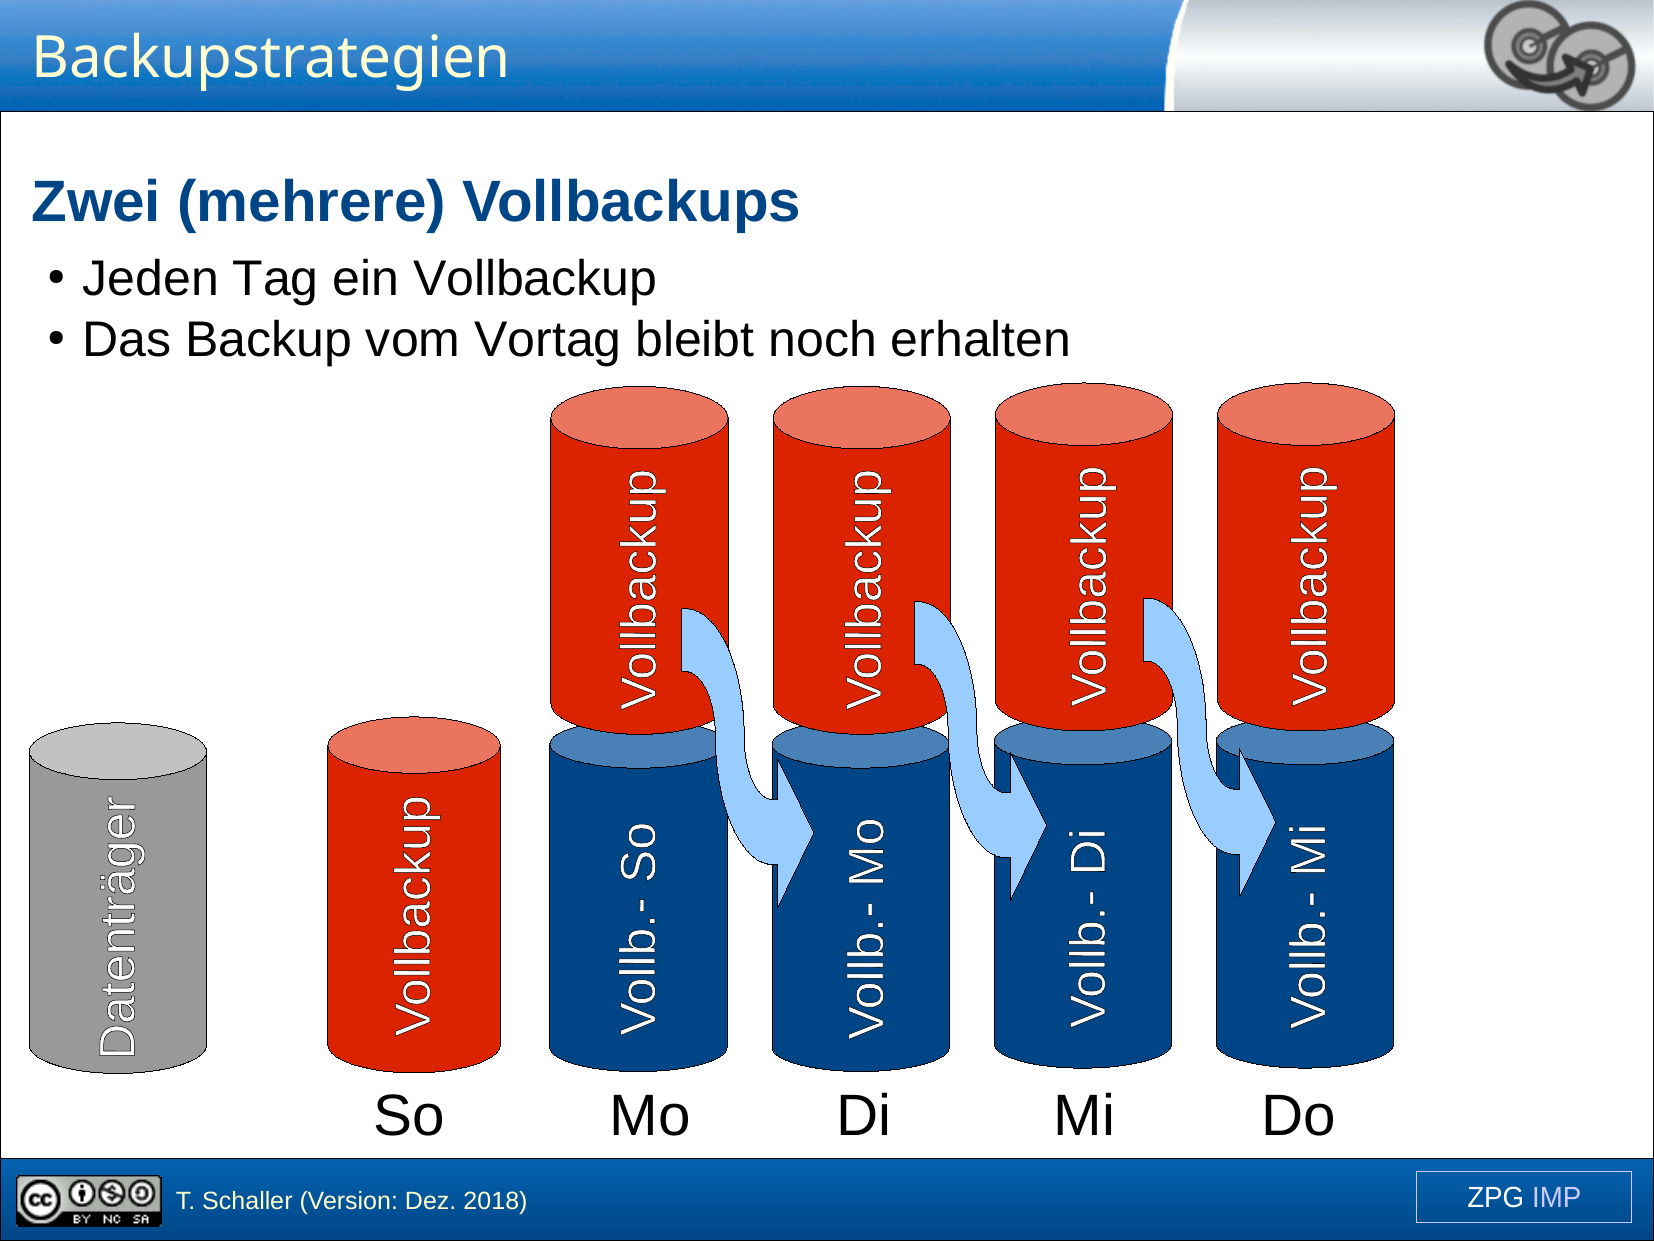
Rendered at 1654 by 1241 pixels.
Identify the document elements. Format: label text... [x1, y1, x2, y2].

text_box [1217, 418, 1274, 729]
text_box [327, 746, 498, 1073]
text_box So Mo Di Mi Do [358, 1075, 1391, 1202]
text_box [773, 422, 831, 733]
text_box Vollb.- Mi [1272, 637, 1400, 1045]
text_box Vollb.- Di [1052, 636, 1180, 1044]
picture [16, 1175, 162, 1227]
text_box Vollbackup [1274, 399, 1420, 722]
title Backupstrategien [31, 16, 1151, 94]
text_box Datenträger [81, 668, 209, 1075]
text_box Vollb.- So [602, 644, 730, 1051]
text_box [995, 418, 1053, 729]
text_box Vollbackup [1053, 399, 1199, 660]
text_box Vollbackup [828, 402, 974, 725]
text_box Zwei (mehrere) Vollbackups [31, 168, 1321, 236]
text_box [914, 601, 1172, 1069]
text_box Vollbackup [377, 645, 505, 1052]
text_box Vollb.- Mo [830, 648, 958, 1055]
text_box [29, 755, 82, 1071]
text_box [1143, 598, 1394, 1069]
text_box [550, 419, 603, 732]
text_box [549, 745, 726, 1072]
text_box Jeden Tag ein Vollbackup Das Backup vom Vortag bleibt noch erhalten [47, 250, 1270, 424]
picture [0, 0, 1654, 111]
text_box Vollbackup [603, 402, 749, 725]
text_box [681, 608, 727, 644]
text_box [730, 652, 945, 1072]
